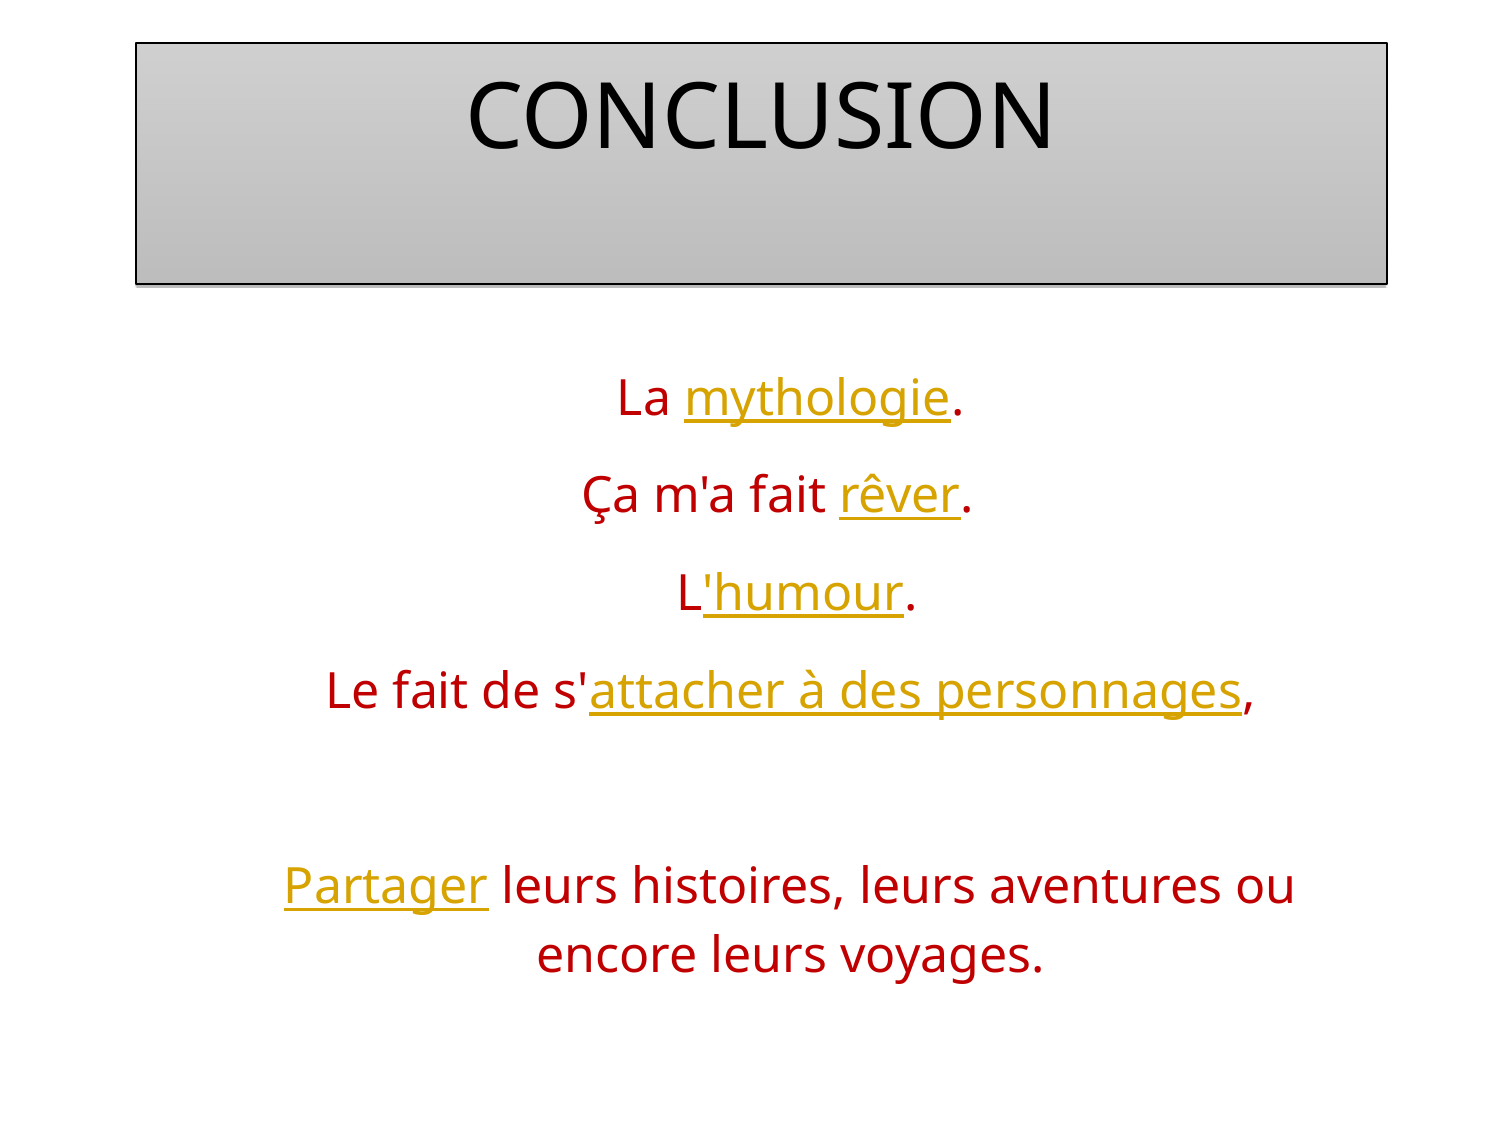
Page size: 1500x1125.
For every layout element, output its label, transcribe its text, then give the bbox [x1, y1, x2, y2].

subtitle La mythologie. Ça m'a fait rêver. L'humour. Le fait de s'attacher à des personnages, Partager leurs histoires, leurs aventures ou encore leurs voyages. [265, 361, 1316, 945]
title CONCLUSION [135, 42, 1388, 284]
